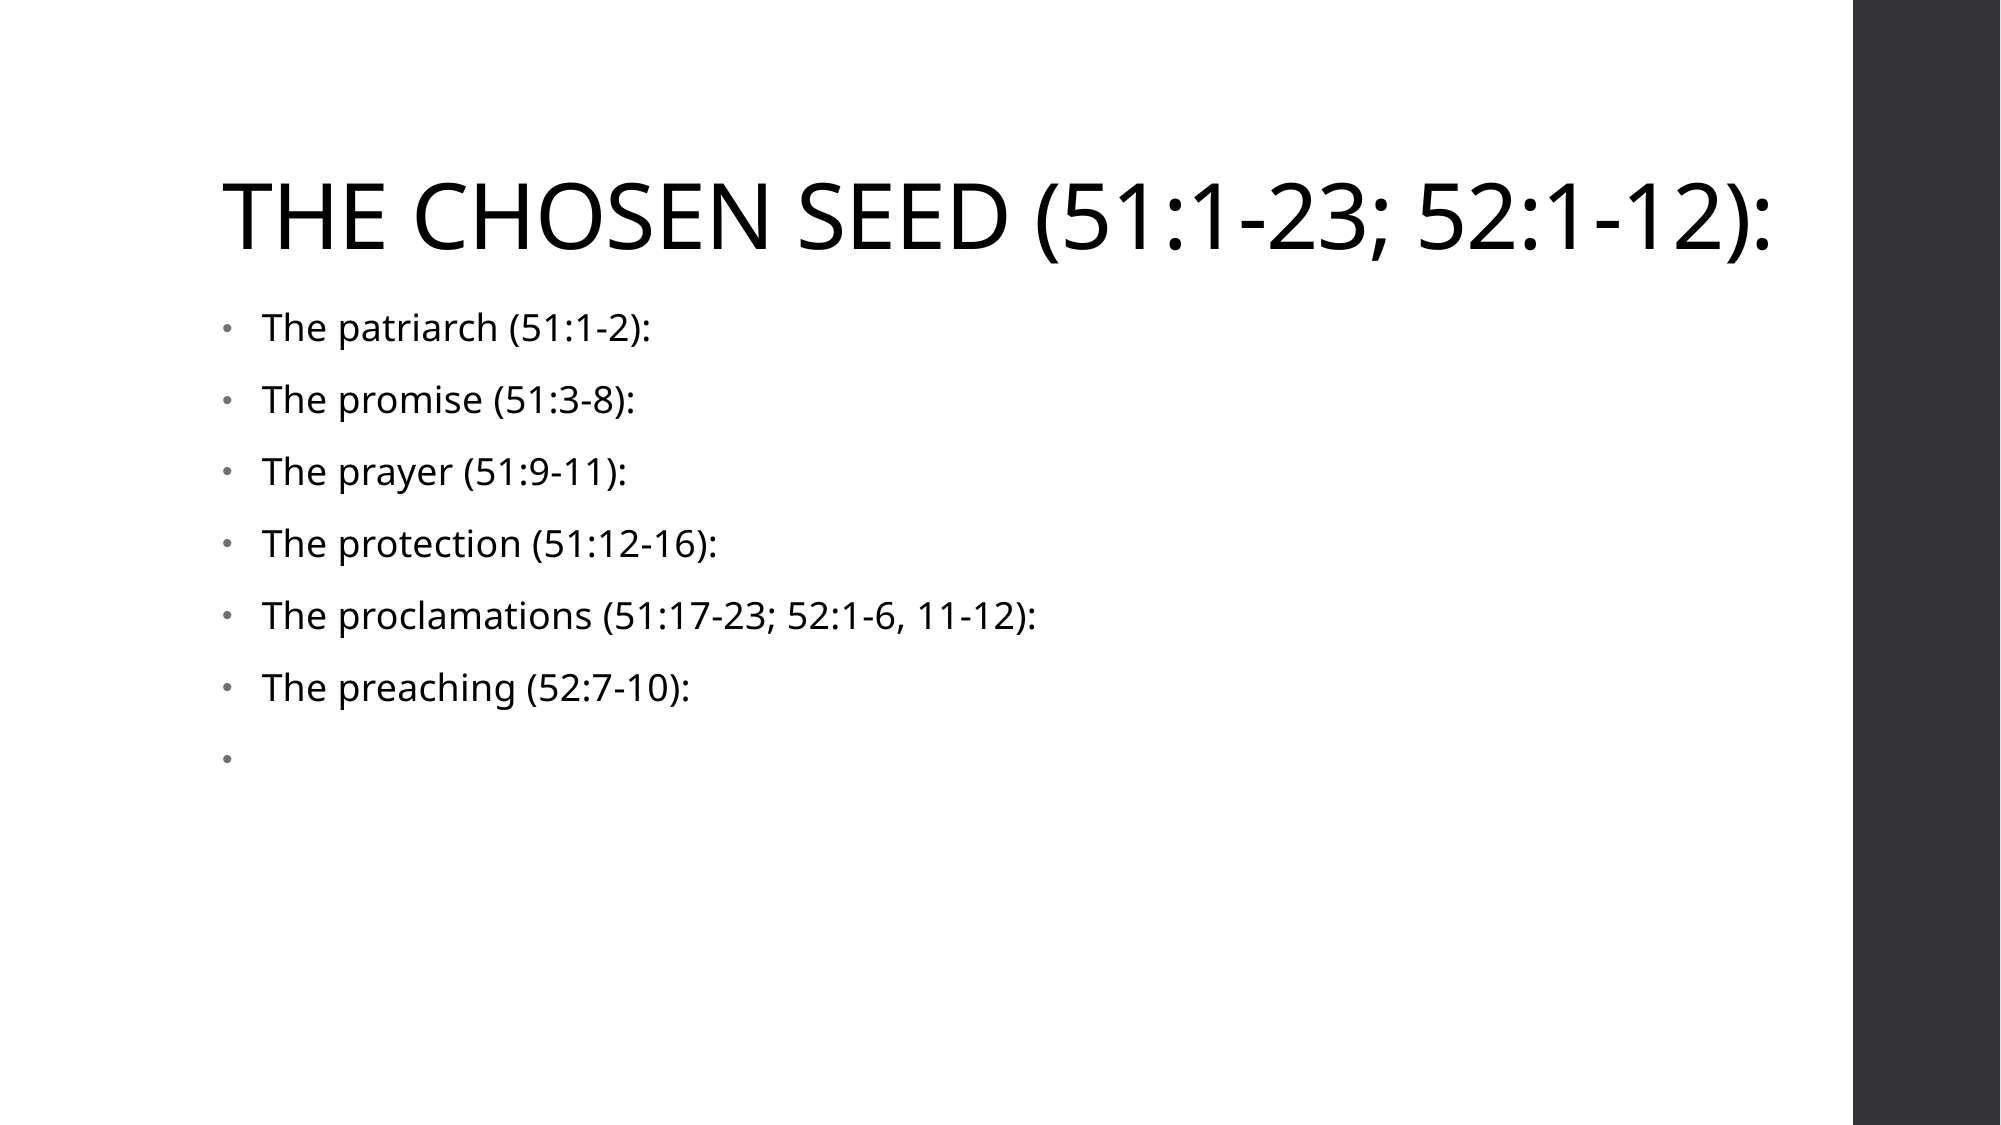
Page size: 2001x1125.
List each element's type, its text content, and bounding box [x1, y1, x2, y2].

list The patriarch (51:1-2): The promise (51:3-8): The prayer (51:9-11): The protection (51:12-16): The proclamations (51:17-23; 52:1-6, 11-12): The preaching (52:7-10): [206, 299, 1617, 1014]
title THE CHOSEN SEED (51:1-23; 52:1-12): [206, 60, 1797, 278]
